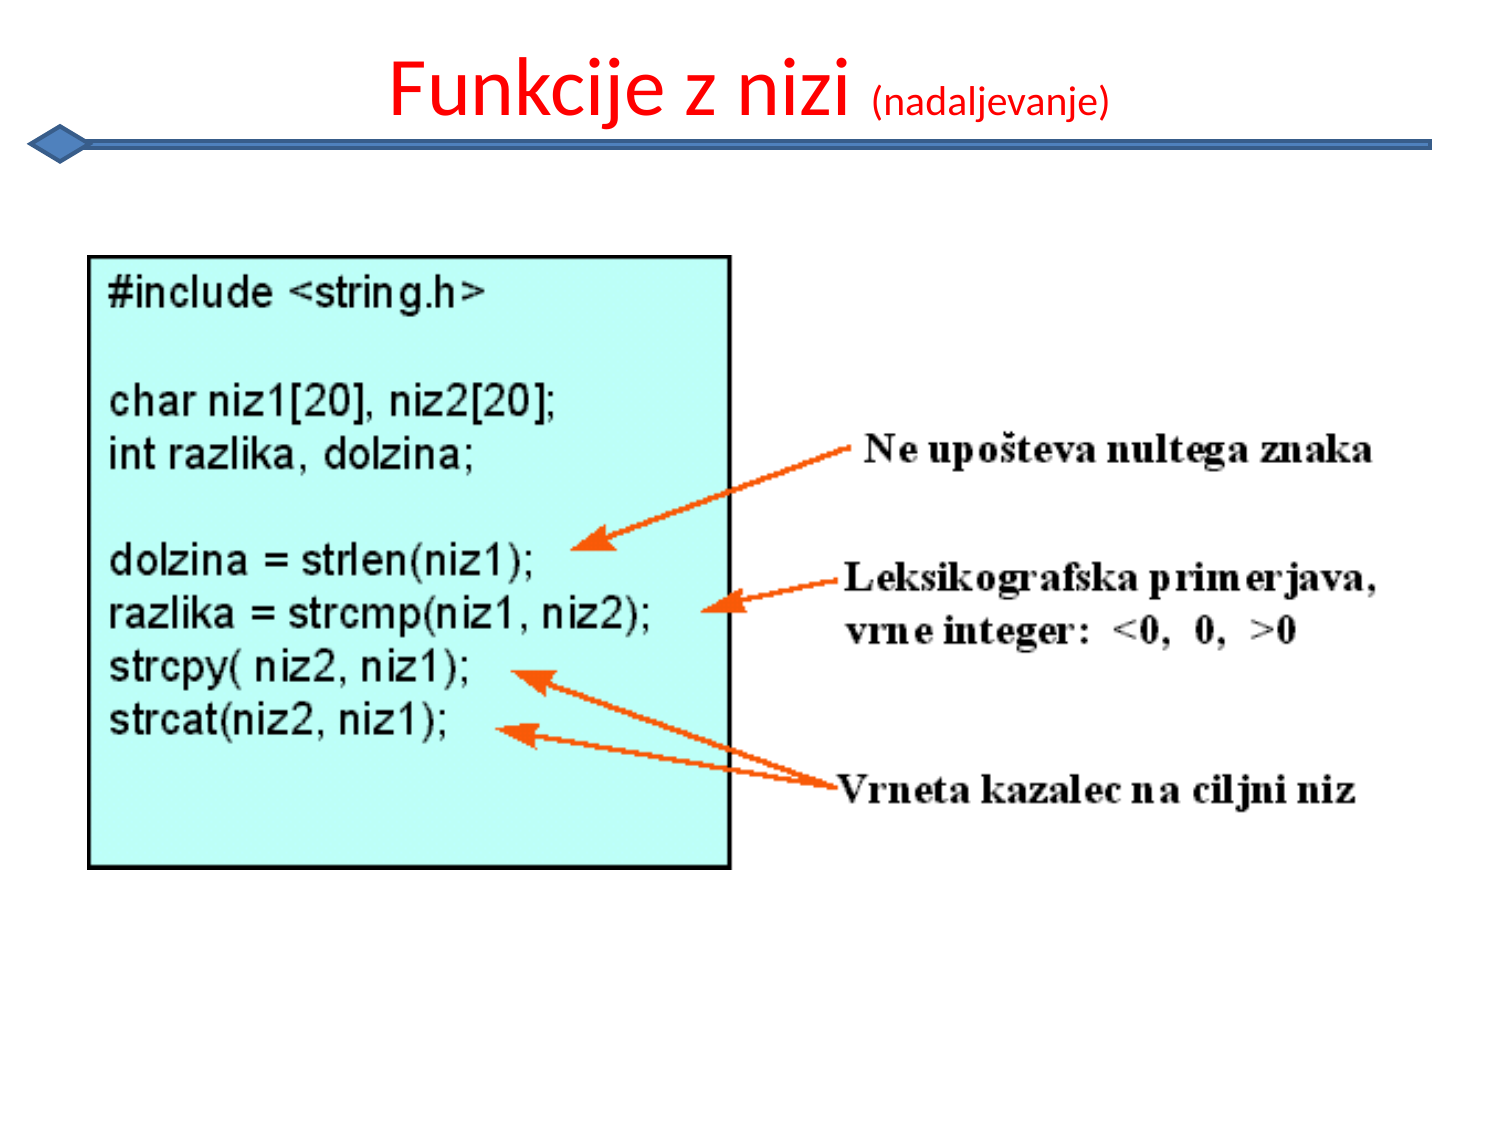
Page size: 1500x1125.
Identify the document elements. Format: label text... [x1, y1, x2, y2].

picture [87, 255, 1413, 870]
title Funkcije z nizi (nadaljevanje) [75, 23, 1426, 141]
